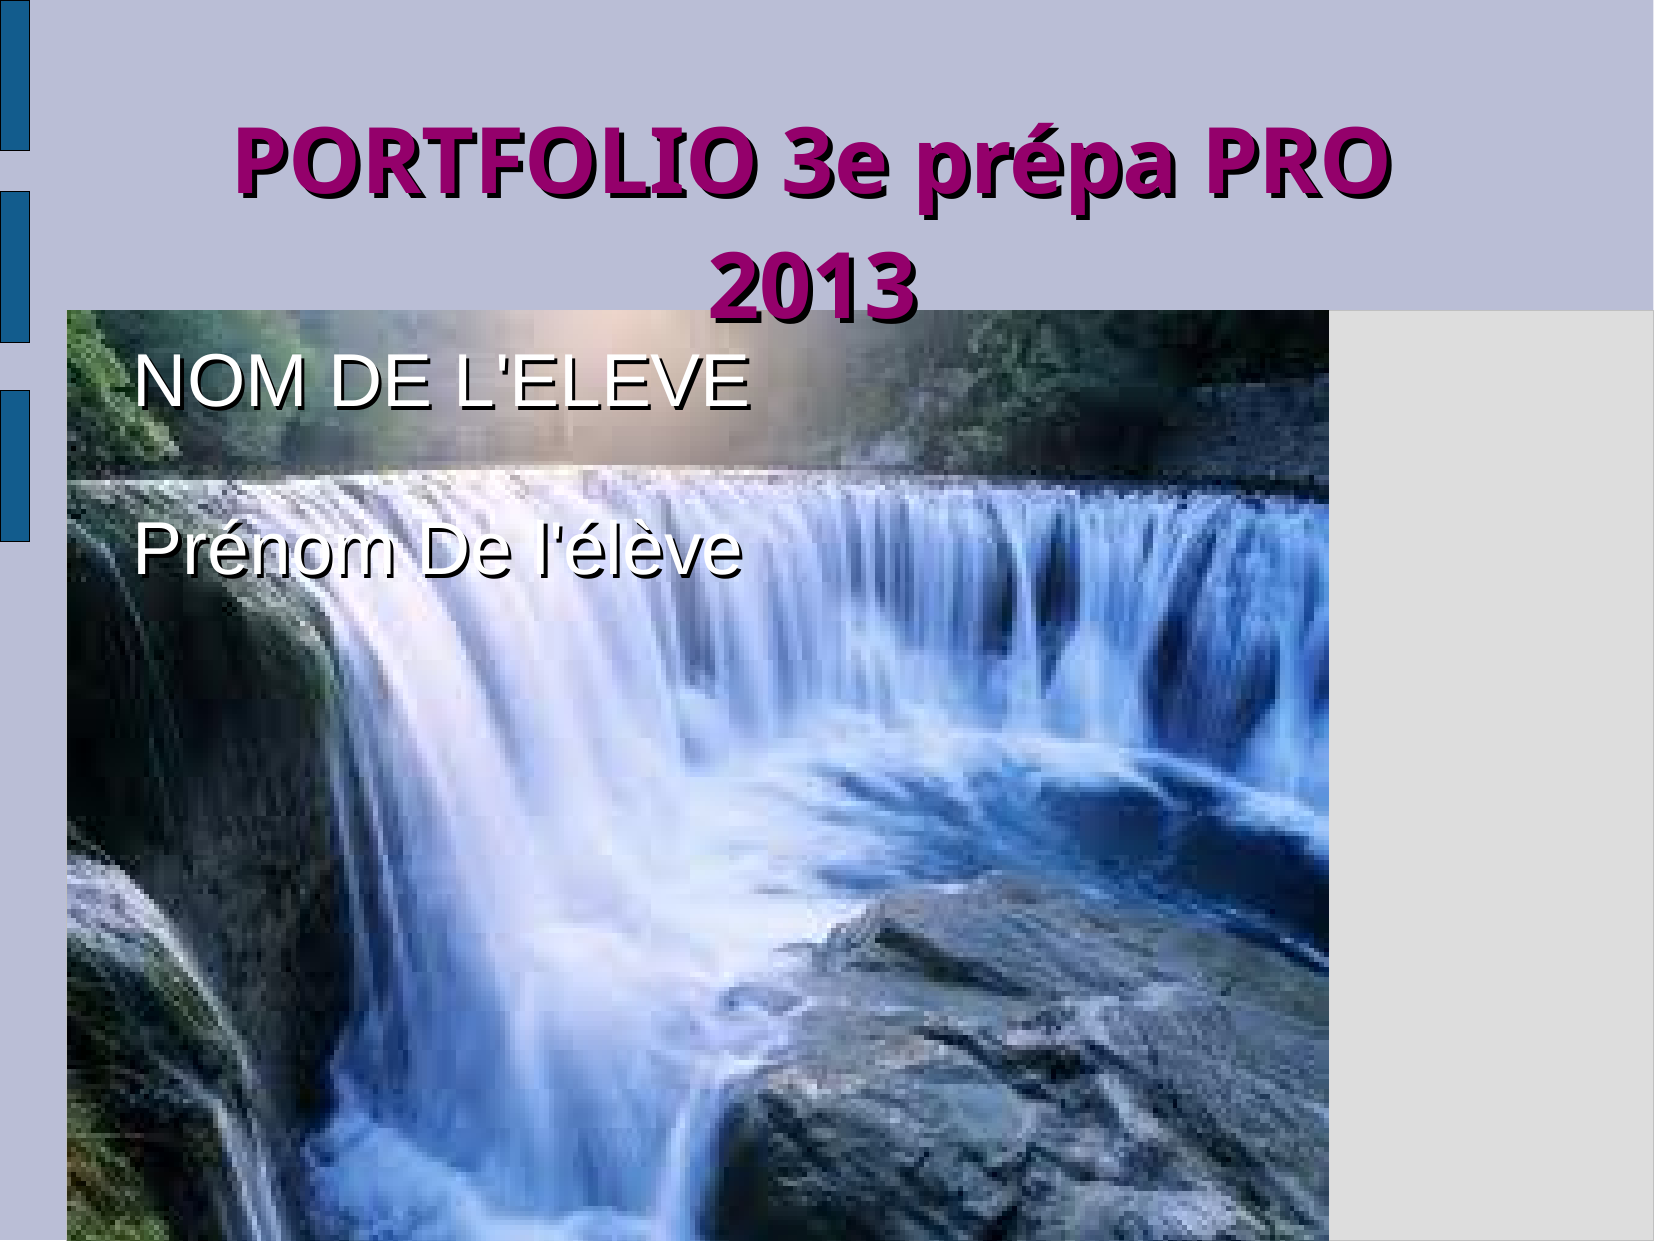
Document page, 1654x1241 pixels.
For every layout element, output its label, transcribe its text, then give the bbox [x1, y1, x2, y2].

text_box NOM DE L'ELEVE Prénom De l'élève [118, 331, 857, 599]
text_box PORTFOLIO 3e prépa PRO 2013 [147, 88, 1477, 204]
picture [67, 310, 1329, 1241]
